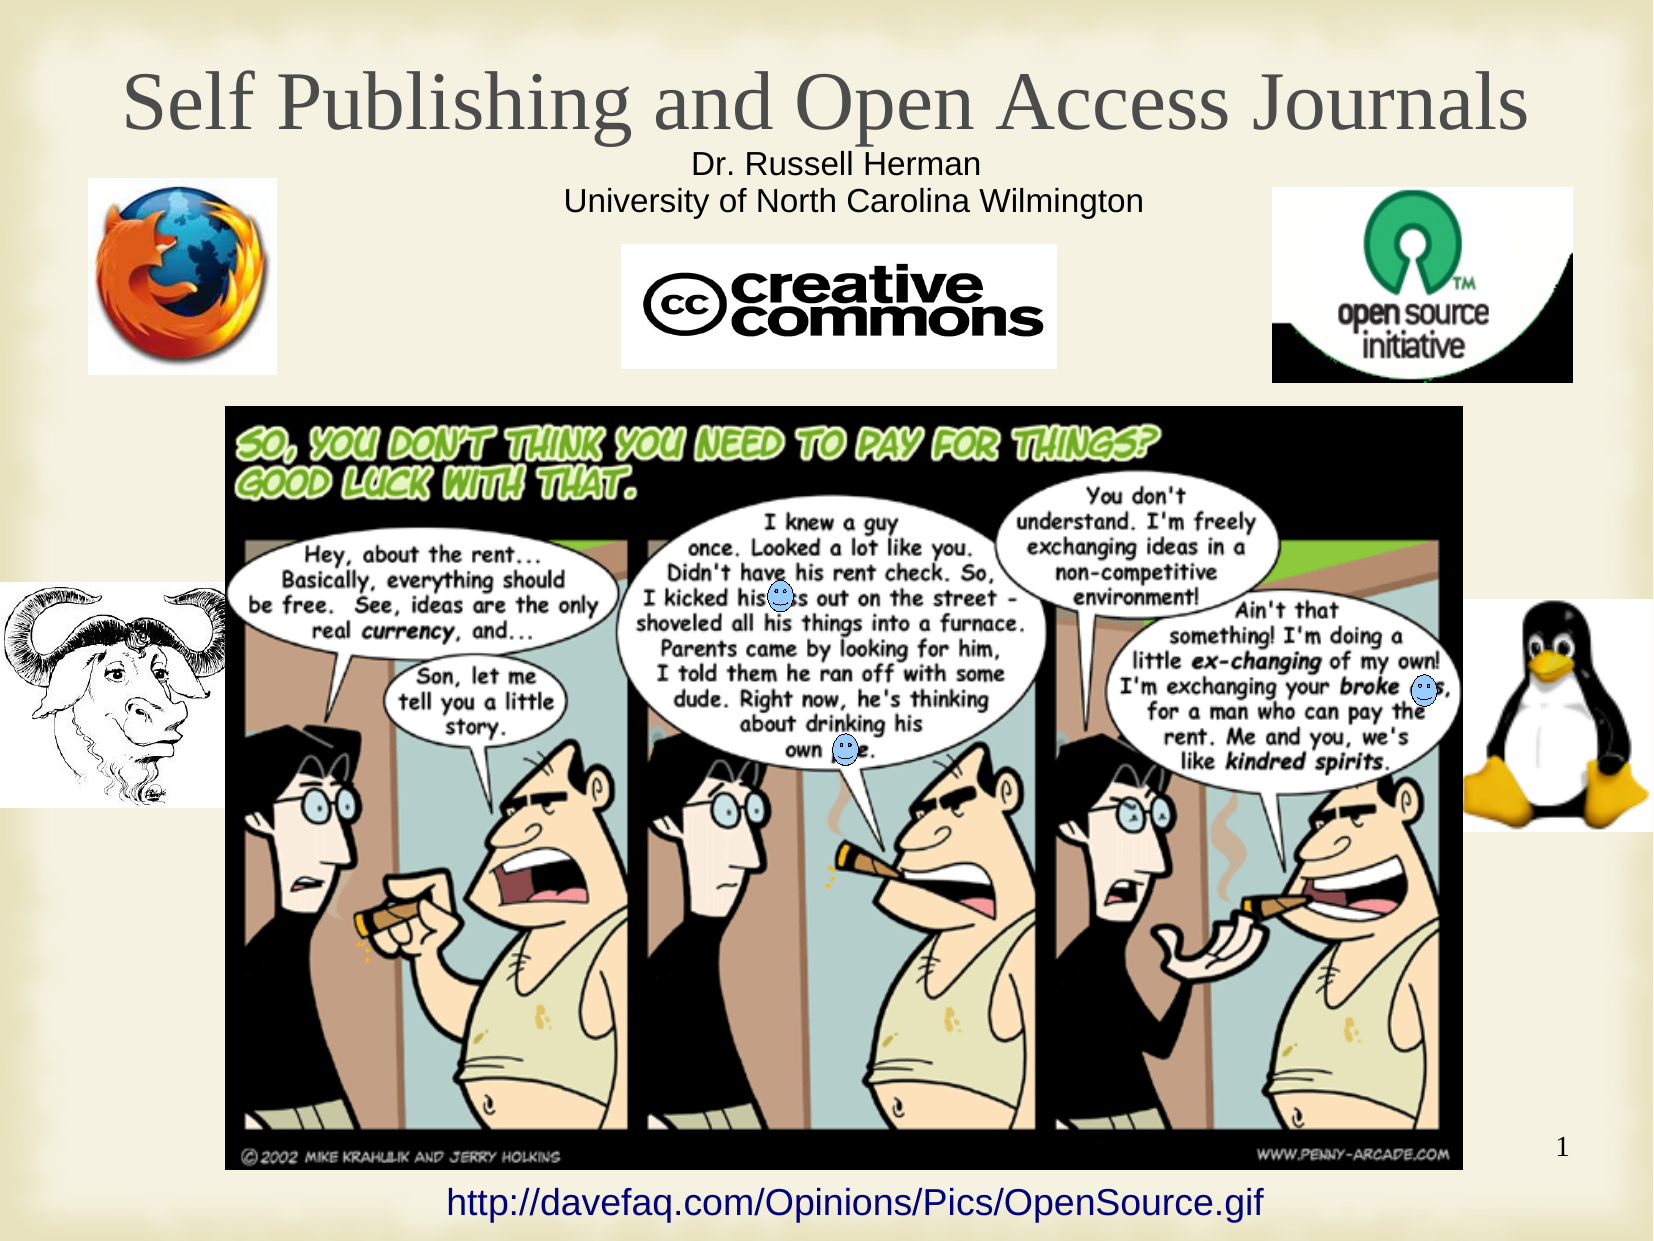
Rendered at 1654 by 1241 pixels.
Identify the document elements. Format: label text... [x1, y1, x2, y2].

text_box [767, 580, 794, 612]
subtitle Dr. Russell Herman University of North Carolina Wilmington [75, 117, 1563, 247]
text_box [832, 733, 859, 766]
text_box http://davefaq.com/Opinions/Pics/OpenSource.gif [431, 1174, 1280, 1232]
picture [0, 0, 1654, 1241]
text_box [1411, 674, 1438, 707]
title Self Publishing and Open Access Journals [82, 14, 1571, 187]
